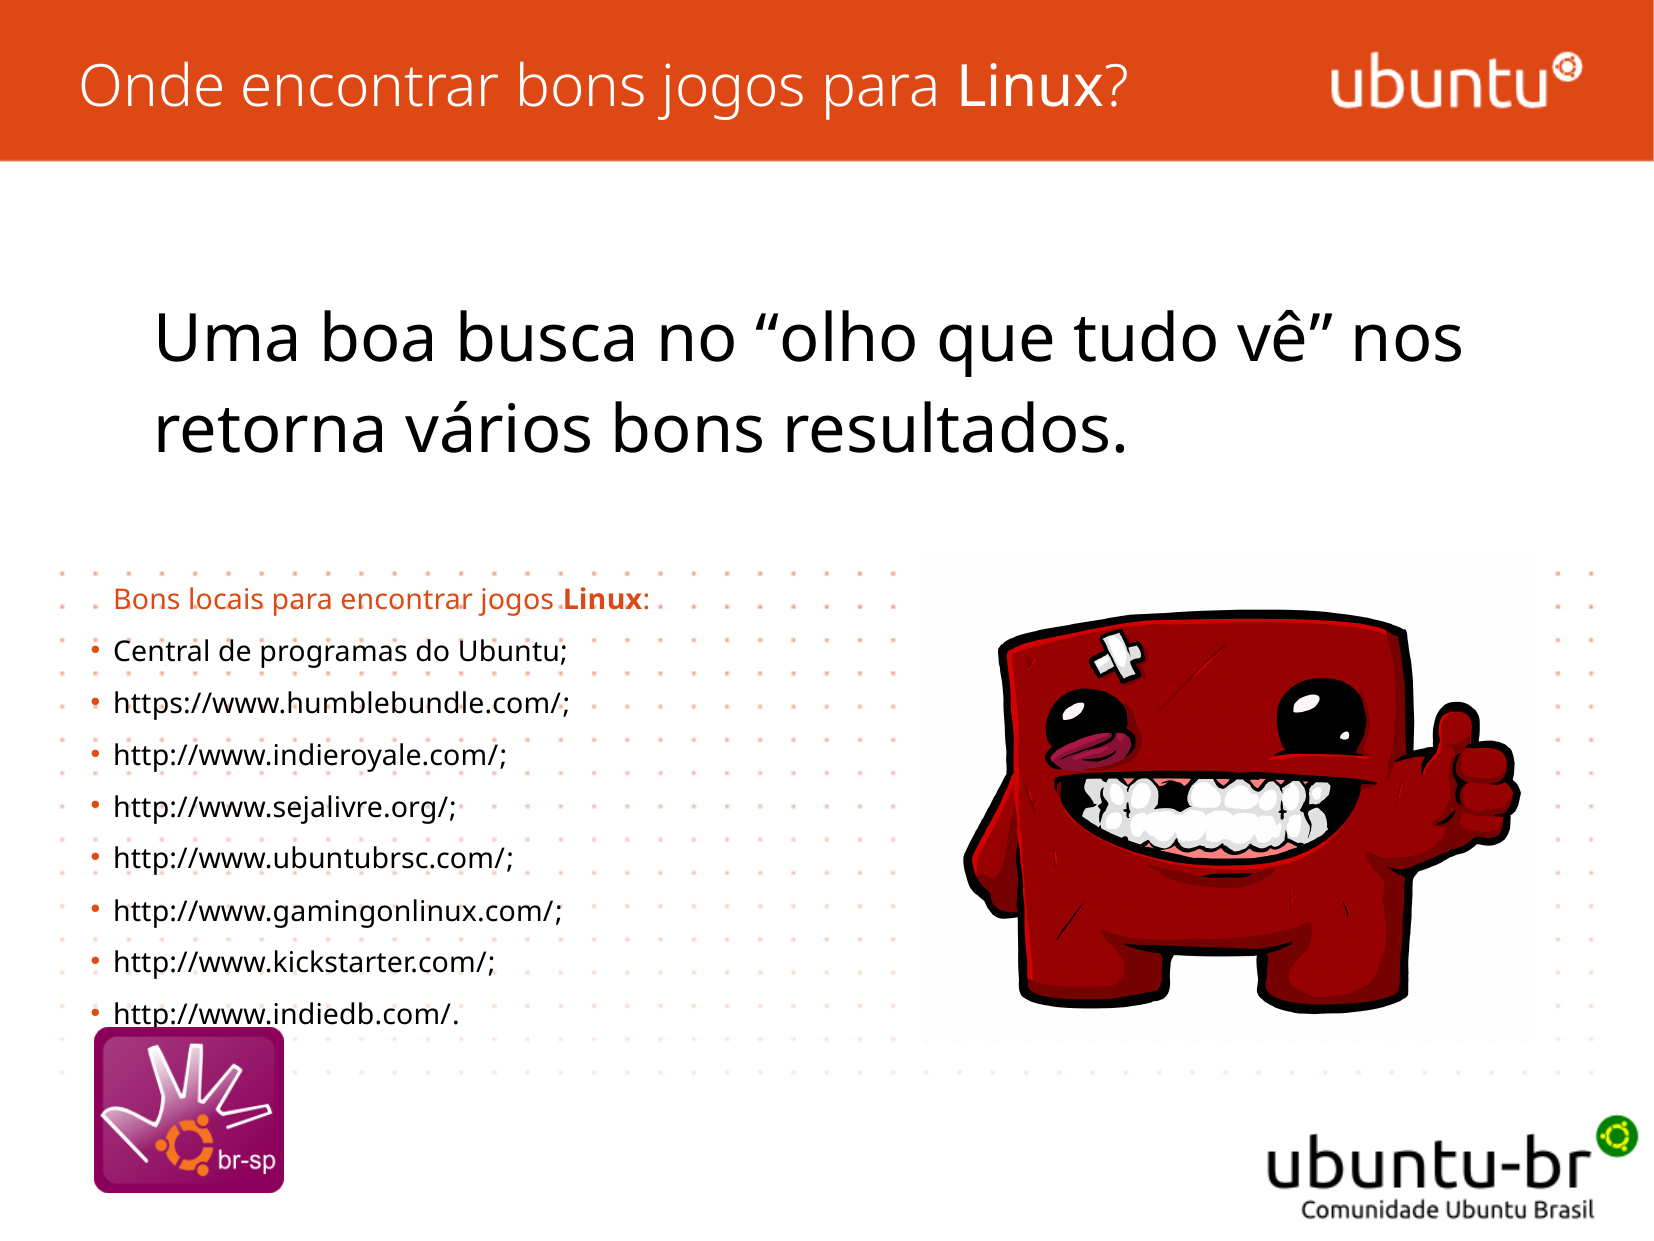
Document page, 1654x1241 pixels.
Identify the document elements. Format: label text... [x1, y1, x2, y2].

picture [0, 0, 1654, 1241]
title Onde encontrar bons jogos para Linux? [41, 31, 1300, 136]
list Bons locais para encontrar jogos Linux: Central de programas do Ubuntu; https://www.humblebundle.com/; http://www.indieroyale.com/; http://www.sejalivre.org/; http://www.ubuntubrsc.com/; http://www.gamingonlinux.com/; http://www.kickstarter.com/; http://www.indiedb.com/. [82, 1010, 1538, 1040]
list Uma boa busca no “olho que tudo vê” nos retorna vários bons resultados. [82, 290, 1538, 1010]
